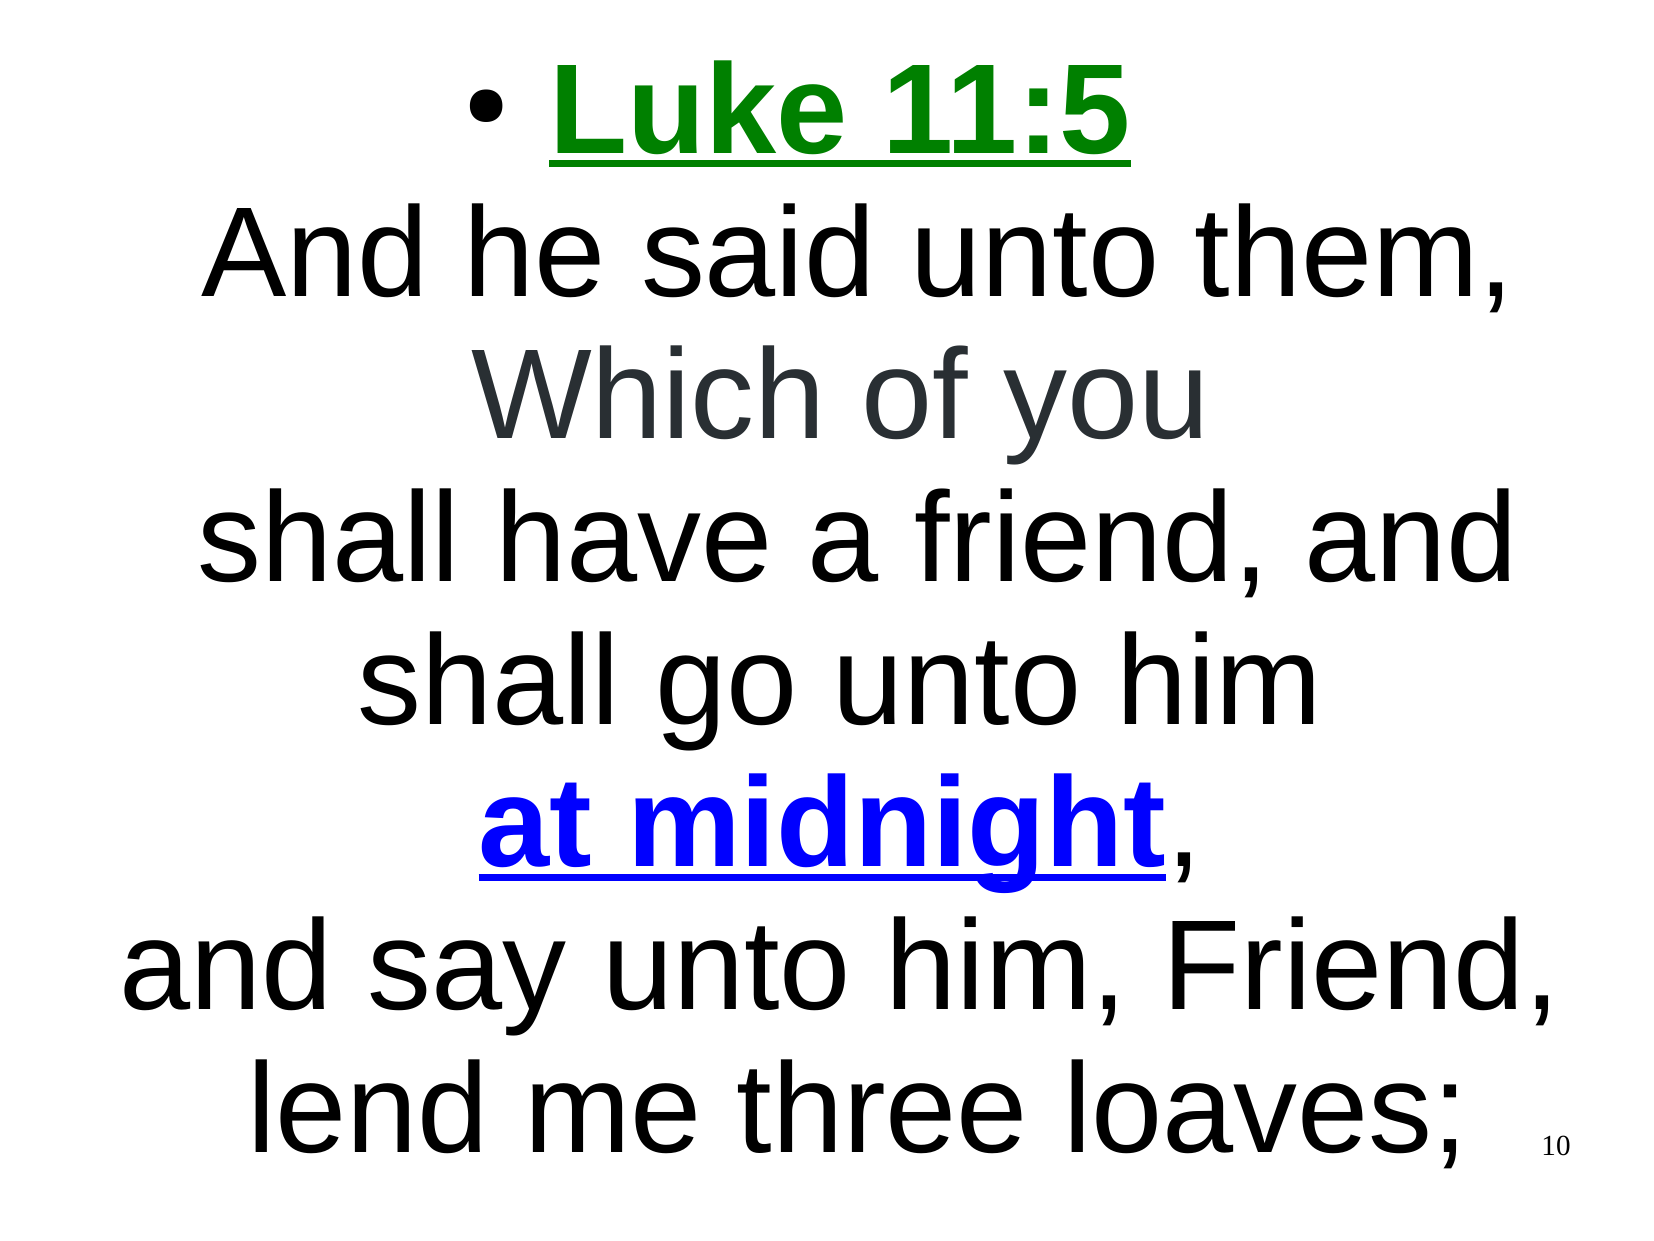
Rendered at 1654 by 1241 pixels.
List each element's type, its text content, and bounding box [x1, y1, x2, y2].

list Luke 11:5 And he said unto them, Which of you shall have a friend, and shall go unto him at midnight, and say unto him, Friend, lend me three loaves; [37, 37, 1613, 1201]
